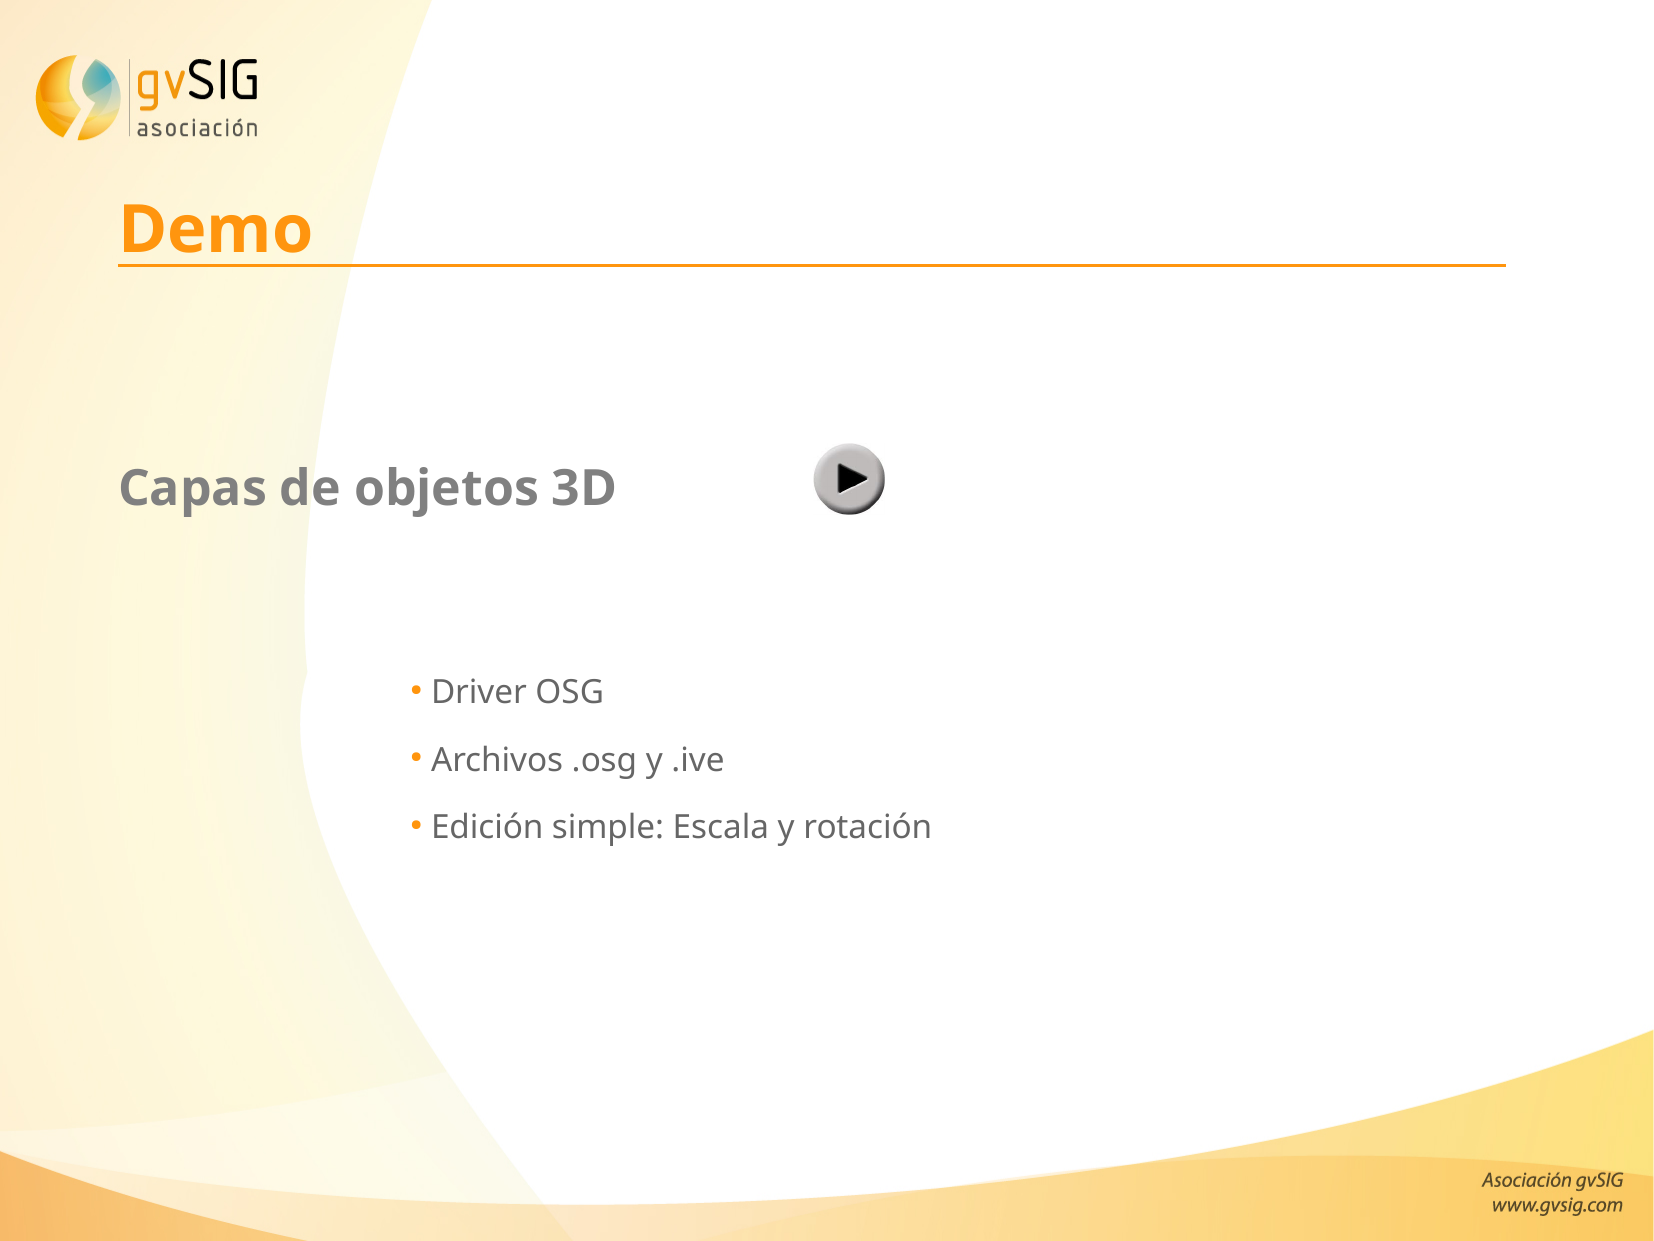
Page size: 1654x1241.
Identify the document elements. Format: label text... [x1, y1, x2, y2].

text_box Driver OSG Archivos .osg y .ive Edición simple: Escala y rotación [395, 637, 1035, 807]
title Capas de objetos 3D [118, 441, 1086, 531]
title Demo [118, 177, 1607, 276]
picture [0, 0, 1654, 1241]
